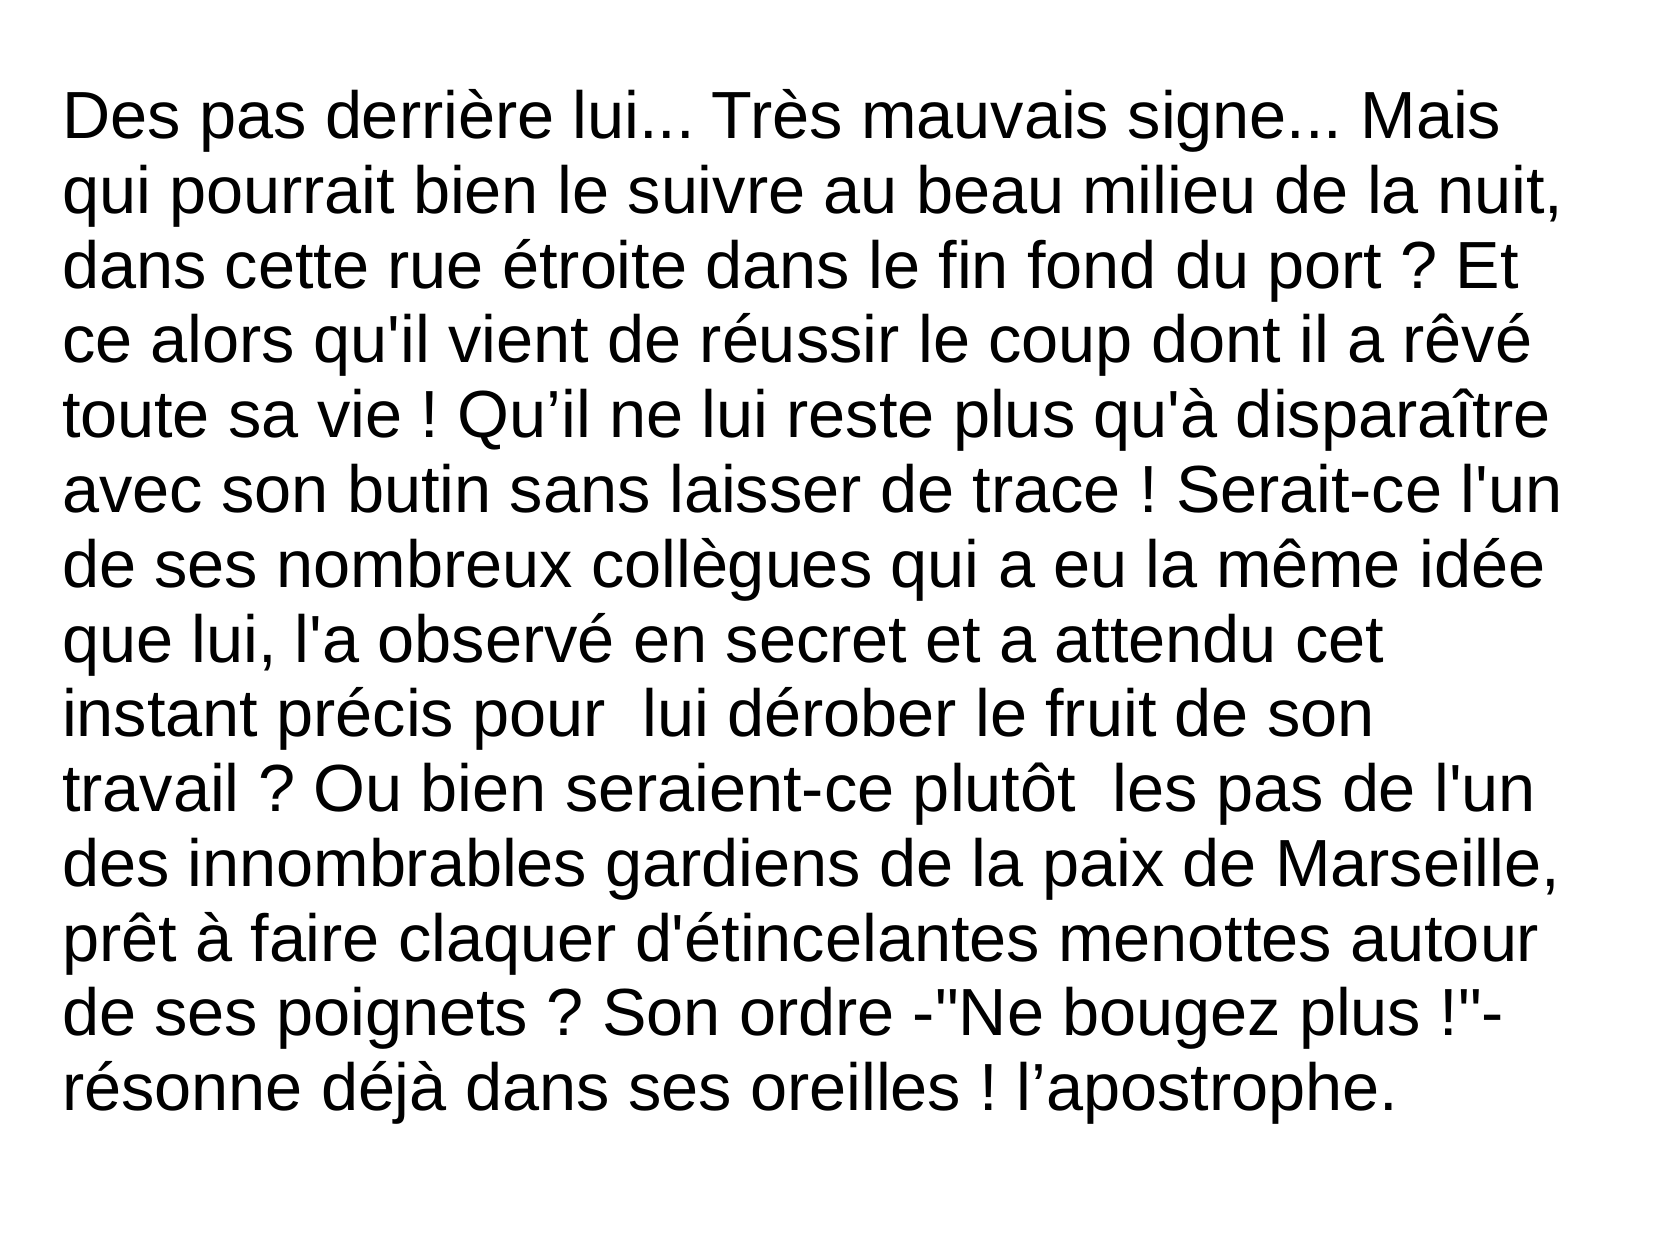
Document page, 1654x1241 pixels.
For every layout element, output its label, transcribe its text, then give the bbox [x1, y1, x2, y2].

text_box Des pas derrière lui... Très mauvais signe... Mais qui pourrait bien le suivre au beau milieu de la nuit, dans cette rue étroite dans le fin fond du port ? Et ce alors qu'il vient de réussir le coup dont il a rêvé toute sa vie ! Qu’il ne lui reste plus qu'à disparaître avec son butin sans laisser de trace ! Serait-ce l'un de ses nombreux collègues qui a eu la même idée que lui, l'a observé en secret et a attendu cet instant précis pour lui dérober le fruit de son travail ? Ou bien seraient-ce plutôt les pas de l'un des innombrables gardiens de la paix de Marseille, prêt à faire claquer d'étincelantes menottes autour de ses poignets ? Son ordre -"Ne bougez plus !"- résonne déjà dans ses oreilles ! l’apostrophe. [47, 70, 1607, 1133]
